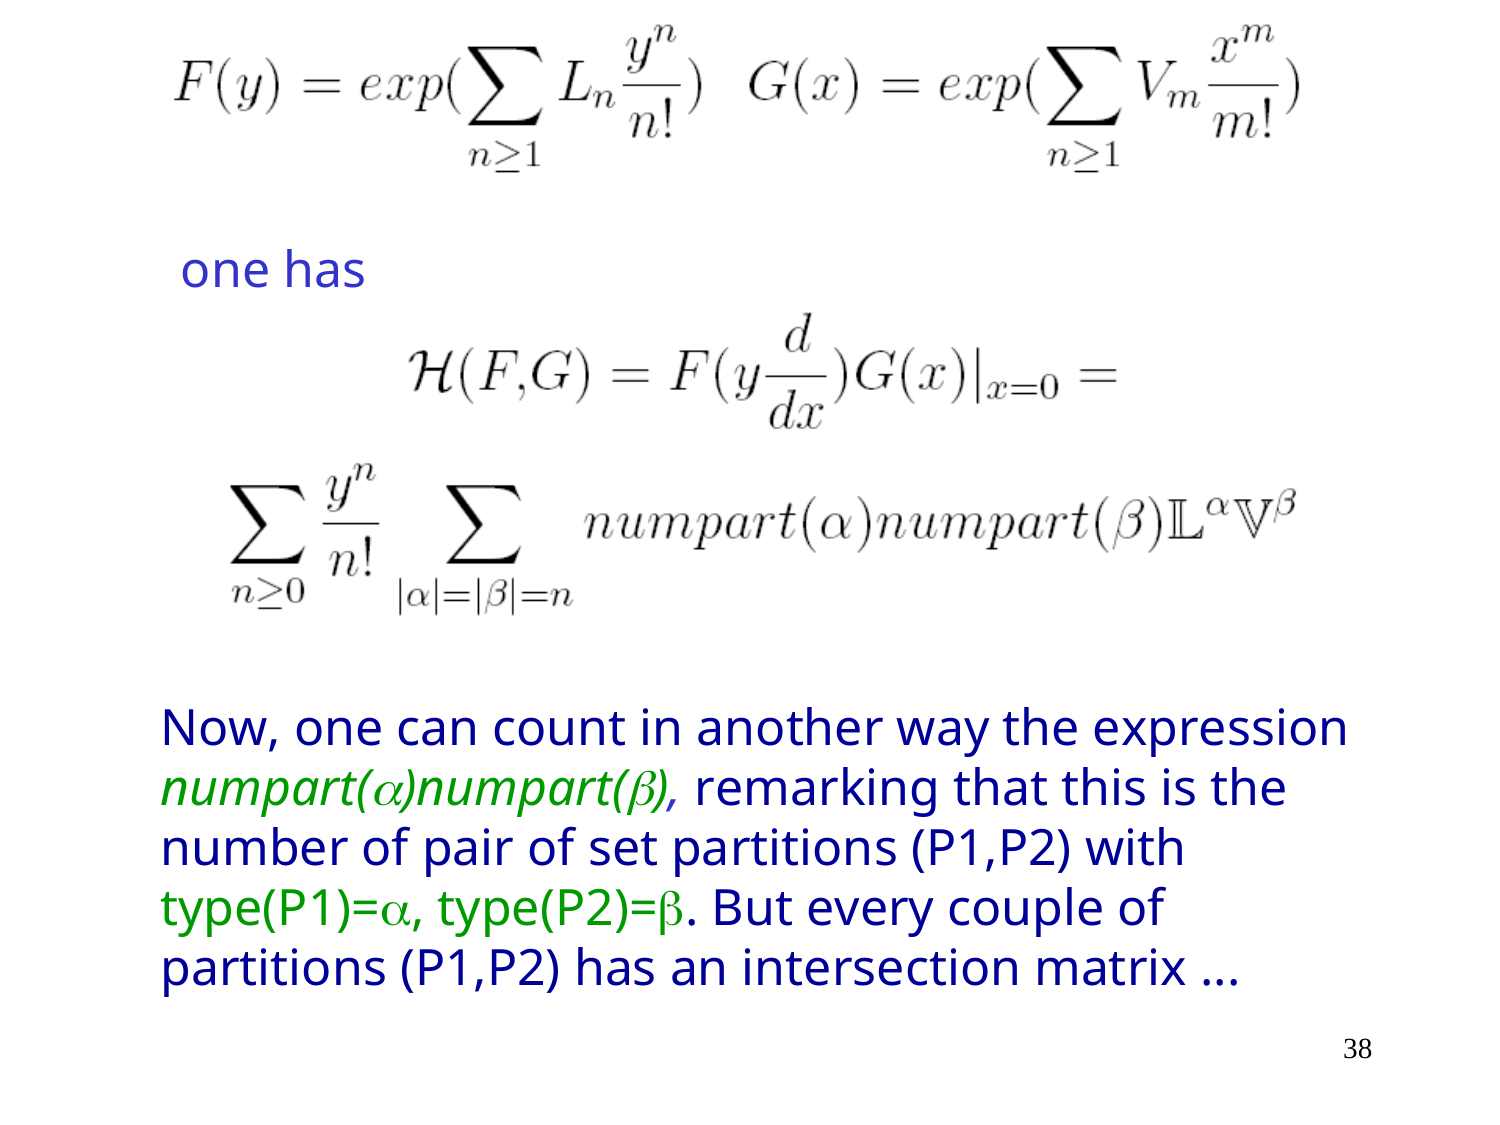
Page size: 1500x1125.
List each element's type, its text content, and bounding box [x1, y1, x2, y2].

picture [187, 299, 1307, 625]
text_box one has [166, 230, 382, 366]
picture [174, 14, 1307, 182]
text_box Now, one can count in another way the expression numpart()numpart(), remarking that this is the number of pair of set partitions (P1,P2) with type(P1)=, type(P2)=. But every couple of partitions (P1,P2) has an intersection matrix ... [145, 687, 1366, 1003]
